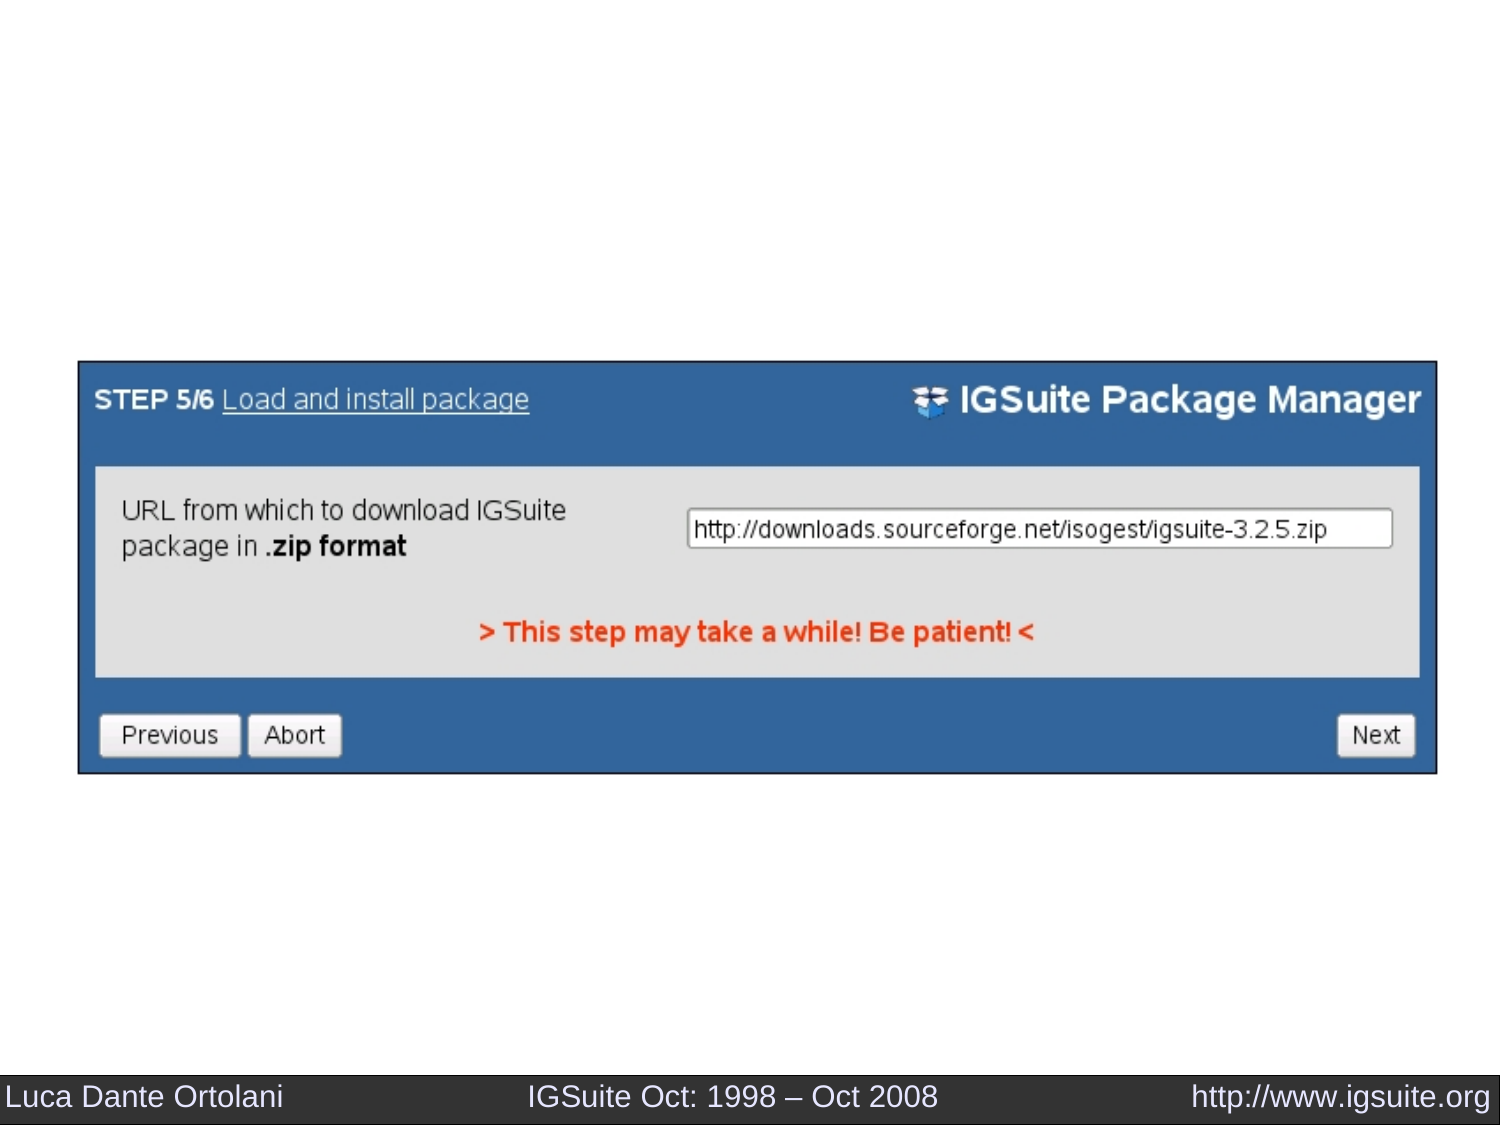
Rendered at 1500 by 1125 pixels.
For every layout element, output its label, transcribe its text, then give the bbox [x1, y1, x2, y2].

text_box Luca Dante Ortolani IGSuite Oct: 1998 – Oct 2008 http://www.igsuite.org [0, 1075, 1500, 1125]
picture [71, 354, 1443, 780]
